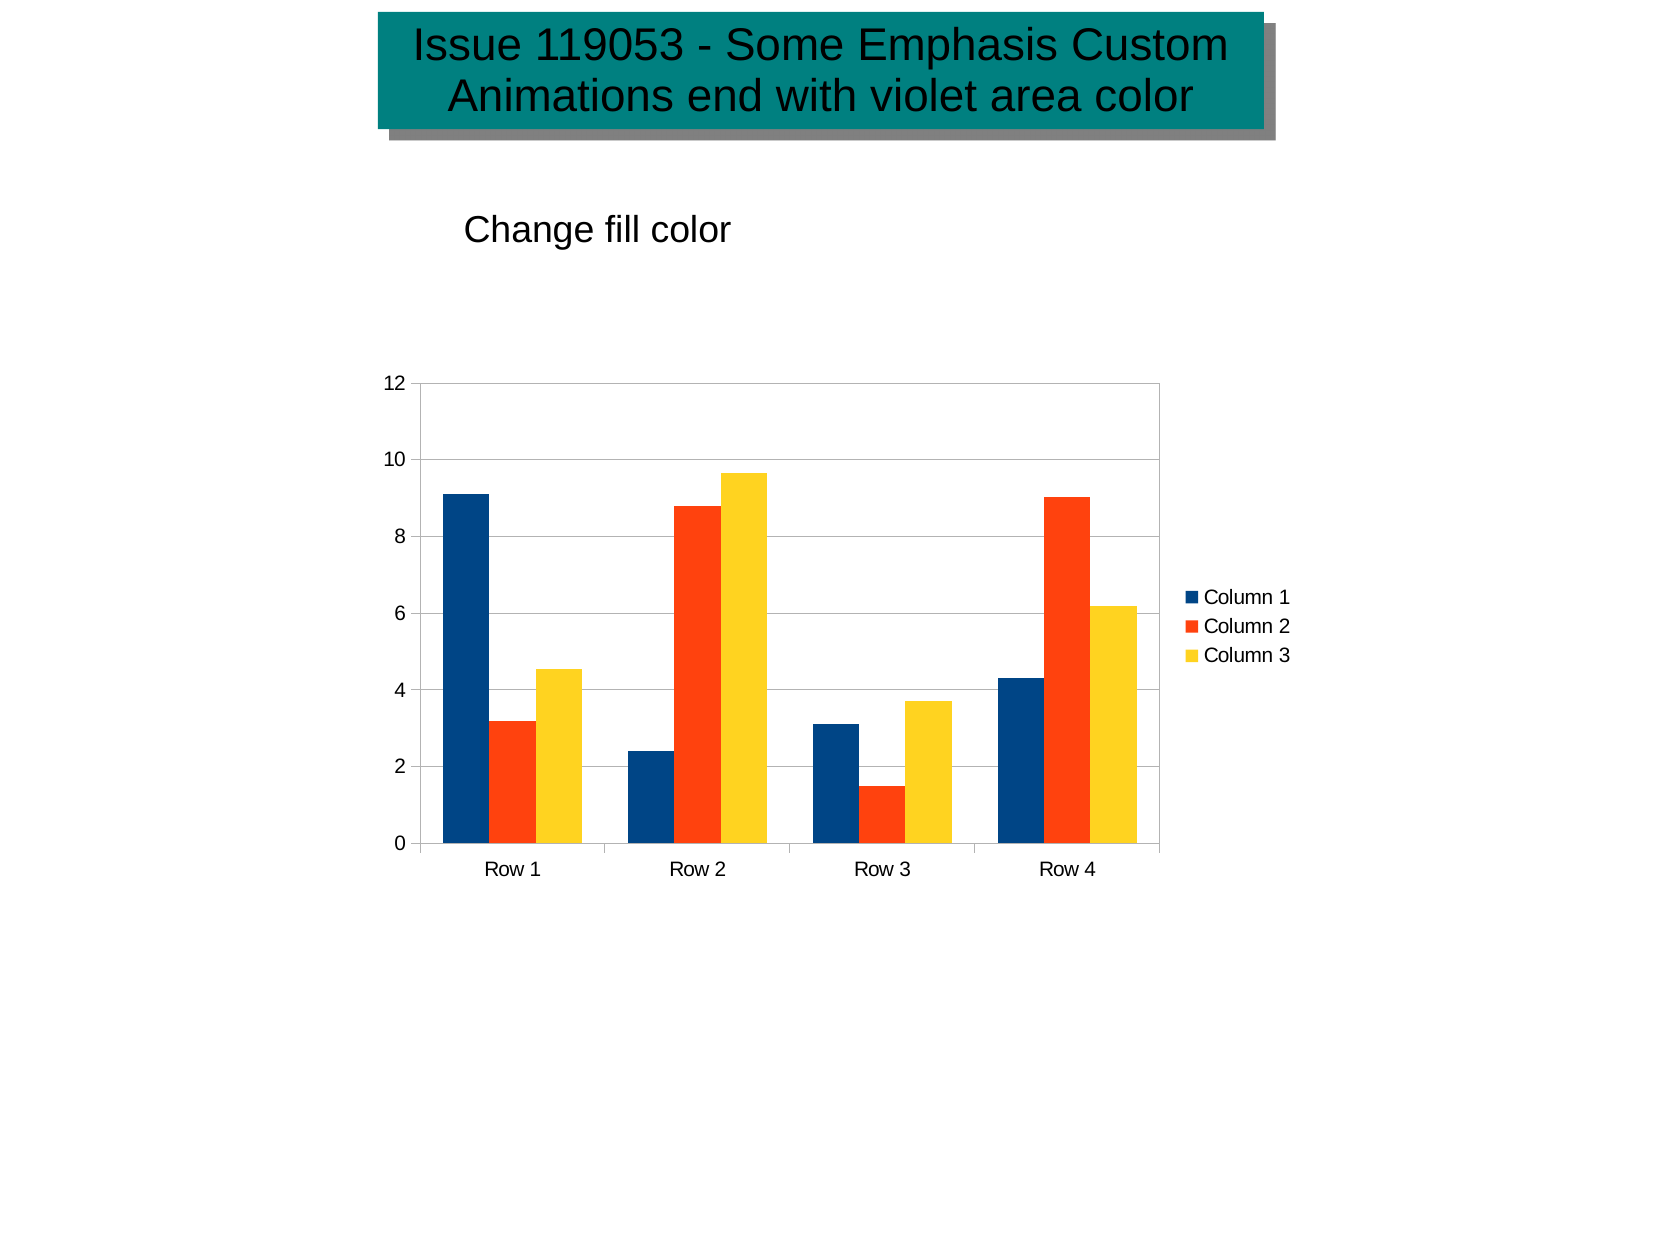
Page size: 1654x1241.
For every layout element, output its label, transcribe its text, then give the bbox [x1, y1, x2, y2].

text_box Change fill color [448, 200, 1158, 258]
text_box Issue 119053 - Some Emphasis Custom Animations end with violet area color [377, 11, 1264, 129]
chart [364, 360, 1310, 893]
